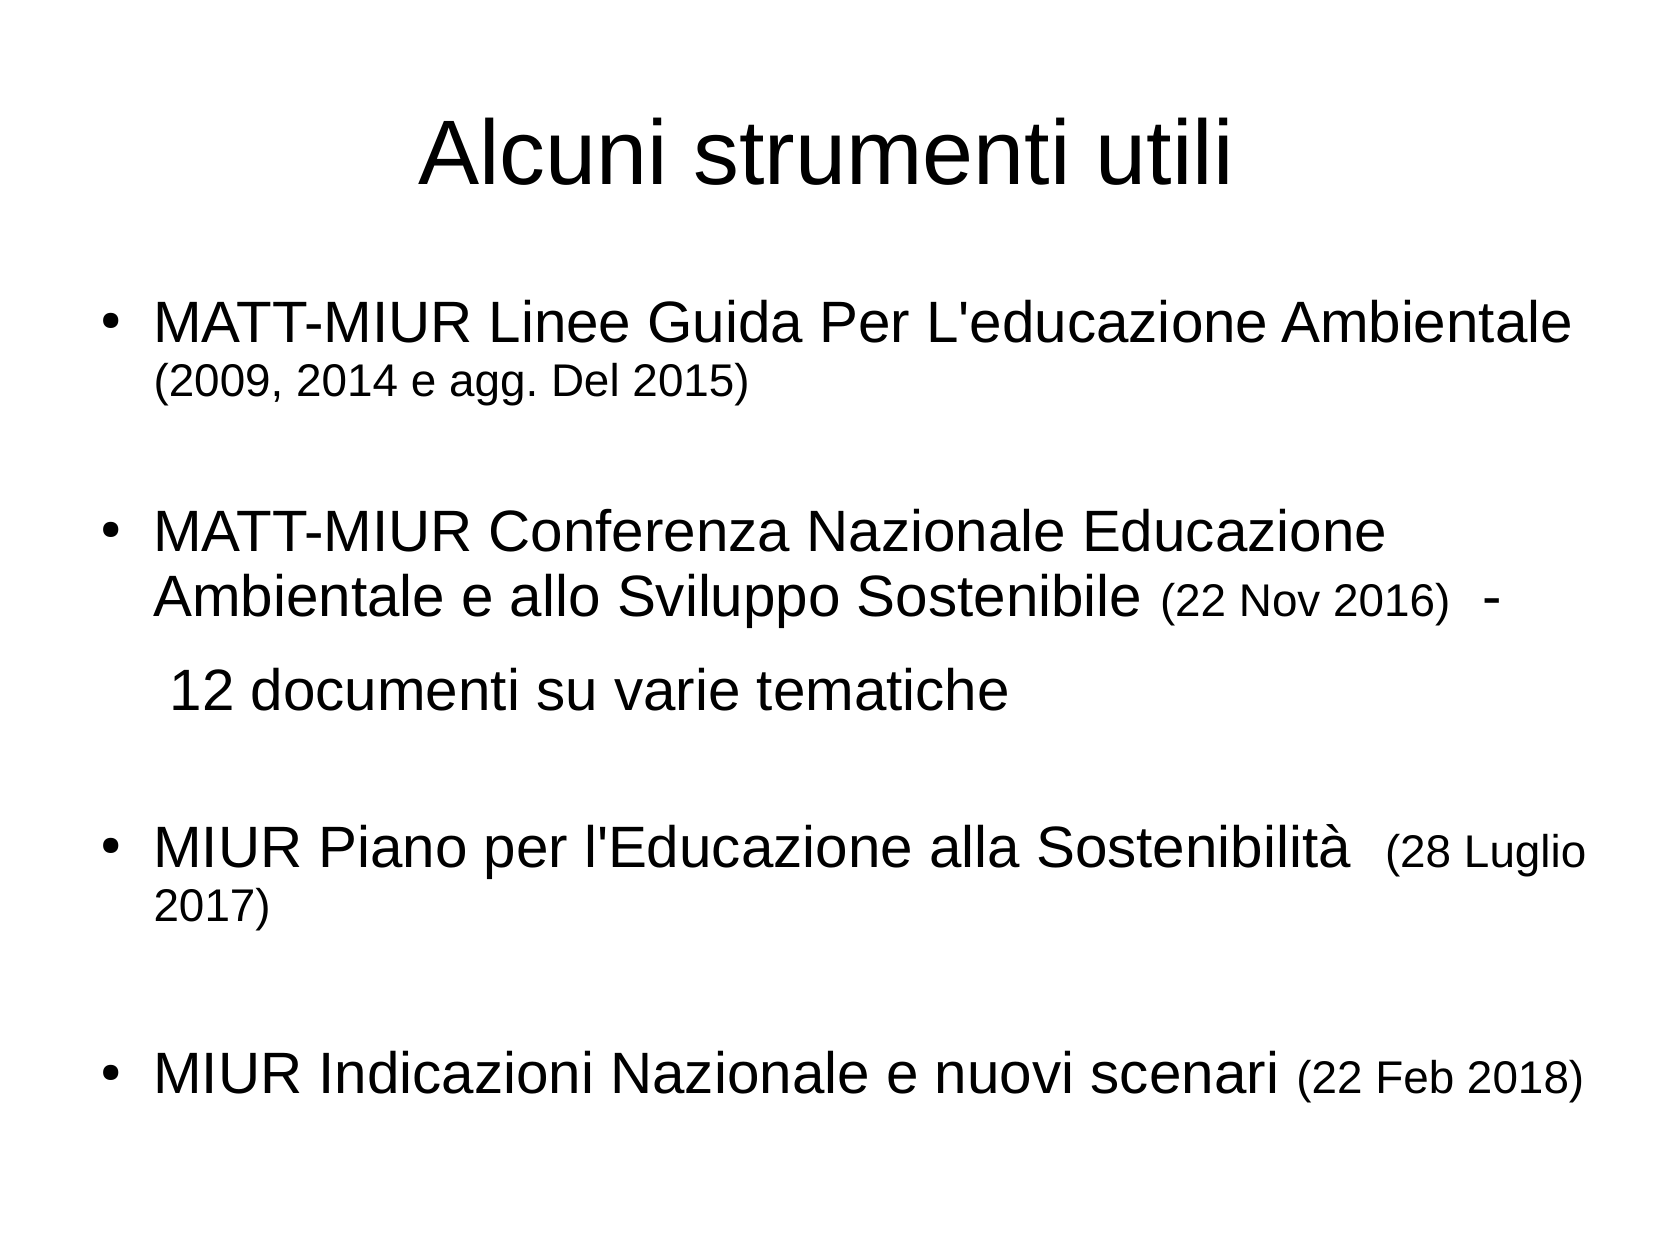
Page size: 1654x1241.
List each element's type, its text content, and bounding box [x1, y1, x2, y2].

list MATT-MIUR Linee Guida Per L'educazione Ambientale (2009, 2014 e agg. Del 2015) MATT-MIUR Conferenza Nazionale Educazione Ambientale e allo Sviluppo Sostenibile (22 Nov 2016) - 12 documenti su varie tematiche MIUR Piano per l'Educazione alla Sostenibilità (28 Luglio 2017) MIUR Indicazioni Nazionale e nuovi scenari (22 Feb 2018) [82, 290, 1625, 1109]
title Alcuni strumenti utili [82, 49, 1571, 257]
